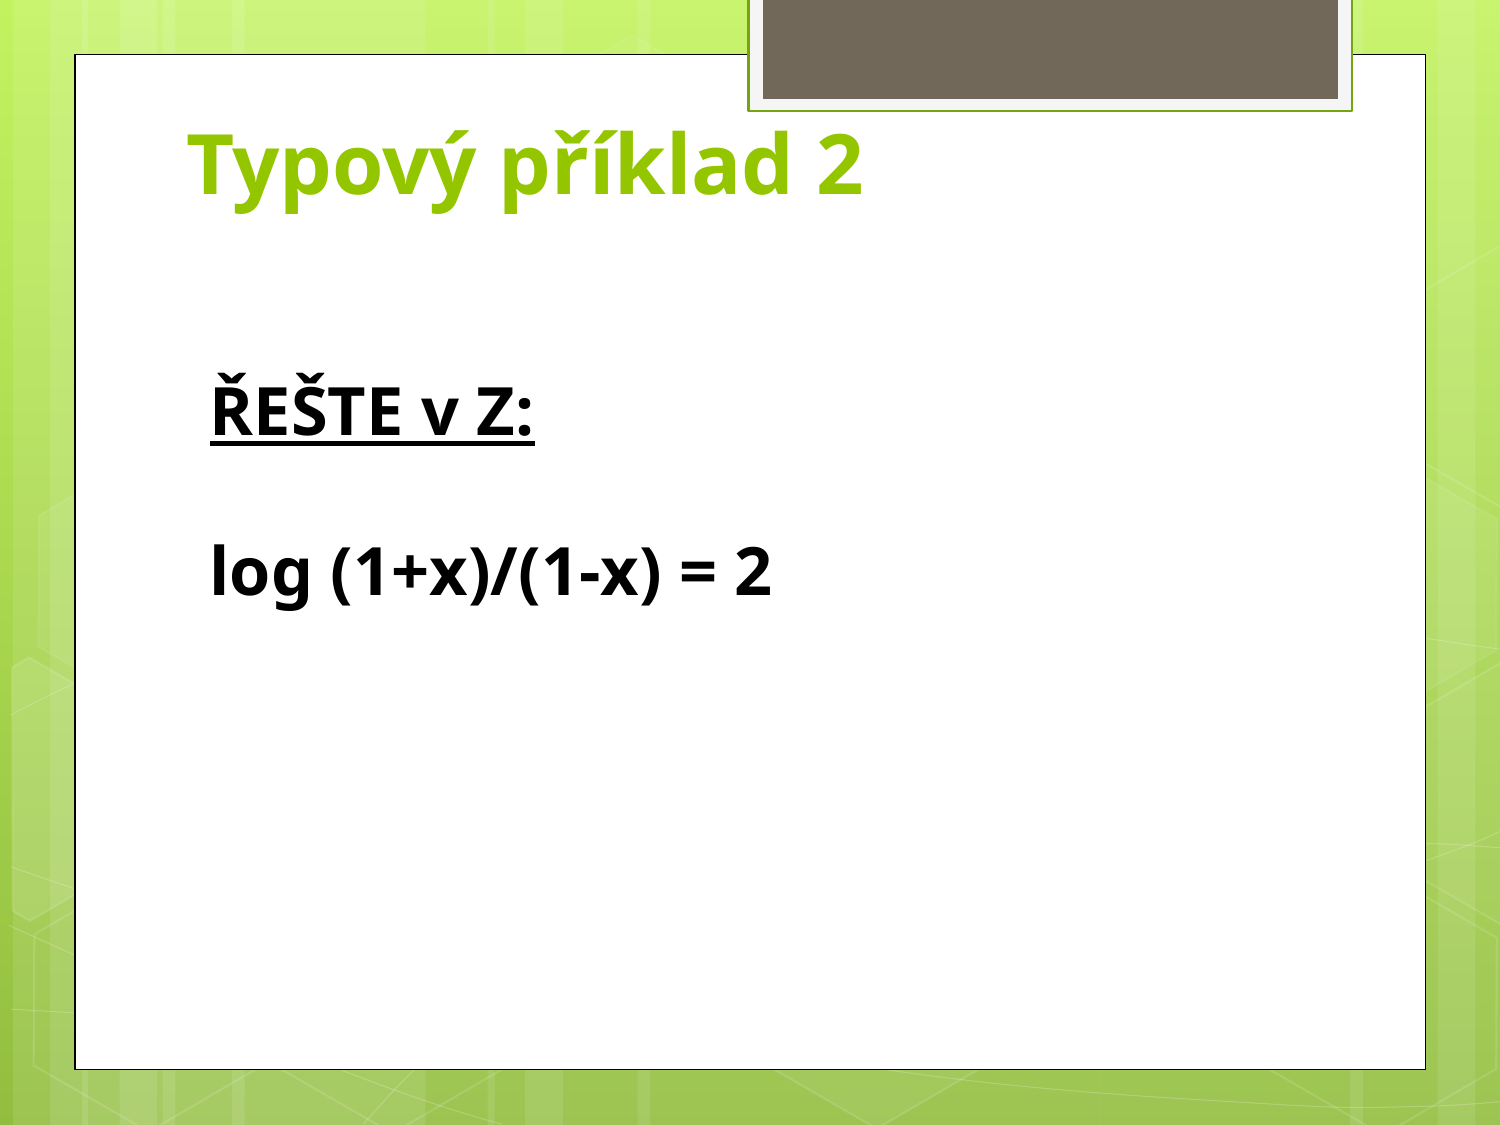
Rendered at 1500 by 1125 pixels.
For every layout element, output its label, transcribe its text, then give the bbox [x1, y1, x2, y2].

text_box ŘEŠTE v Z: log (1+x)/(1-x) = 2 [195, 362, 1234, 617]
title Typový příklad 2 [171, 30, 1415, 219]
